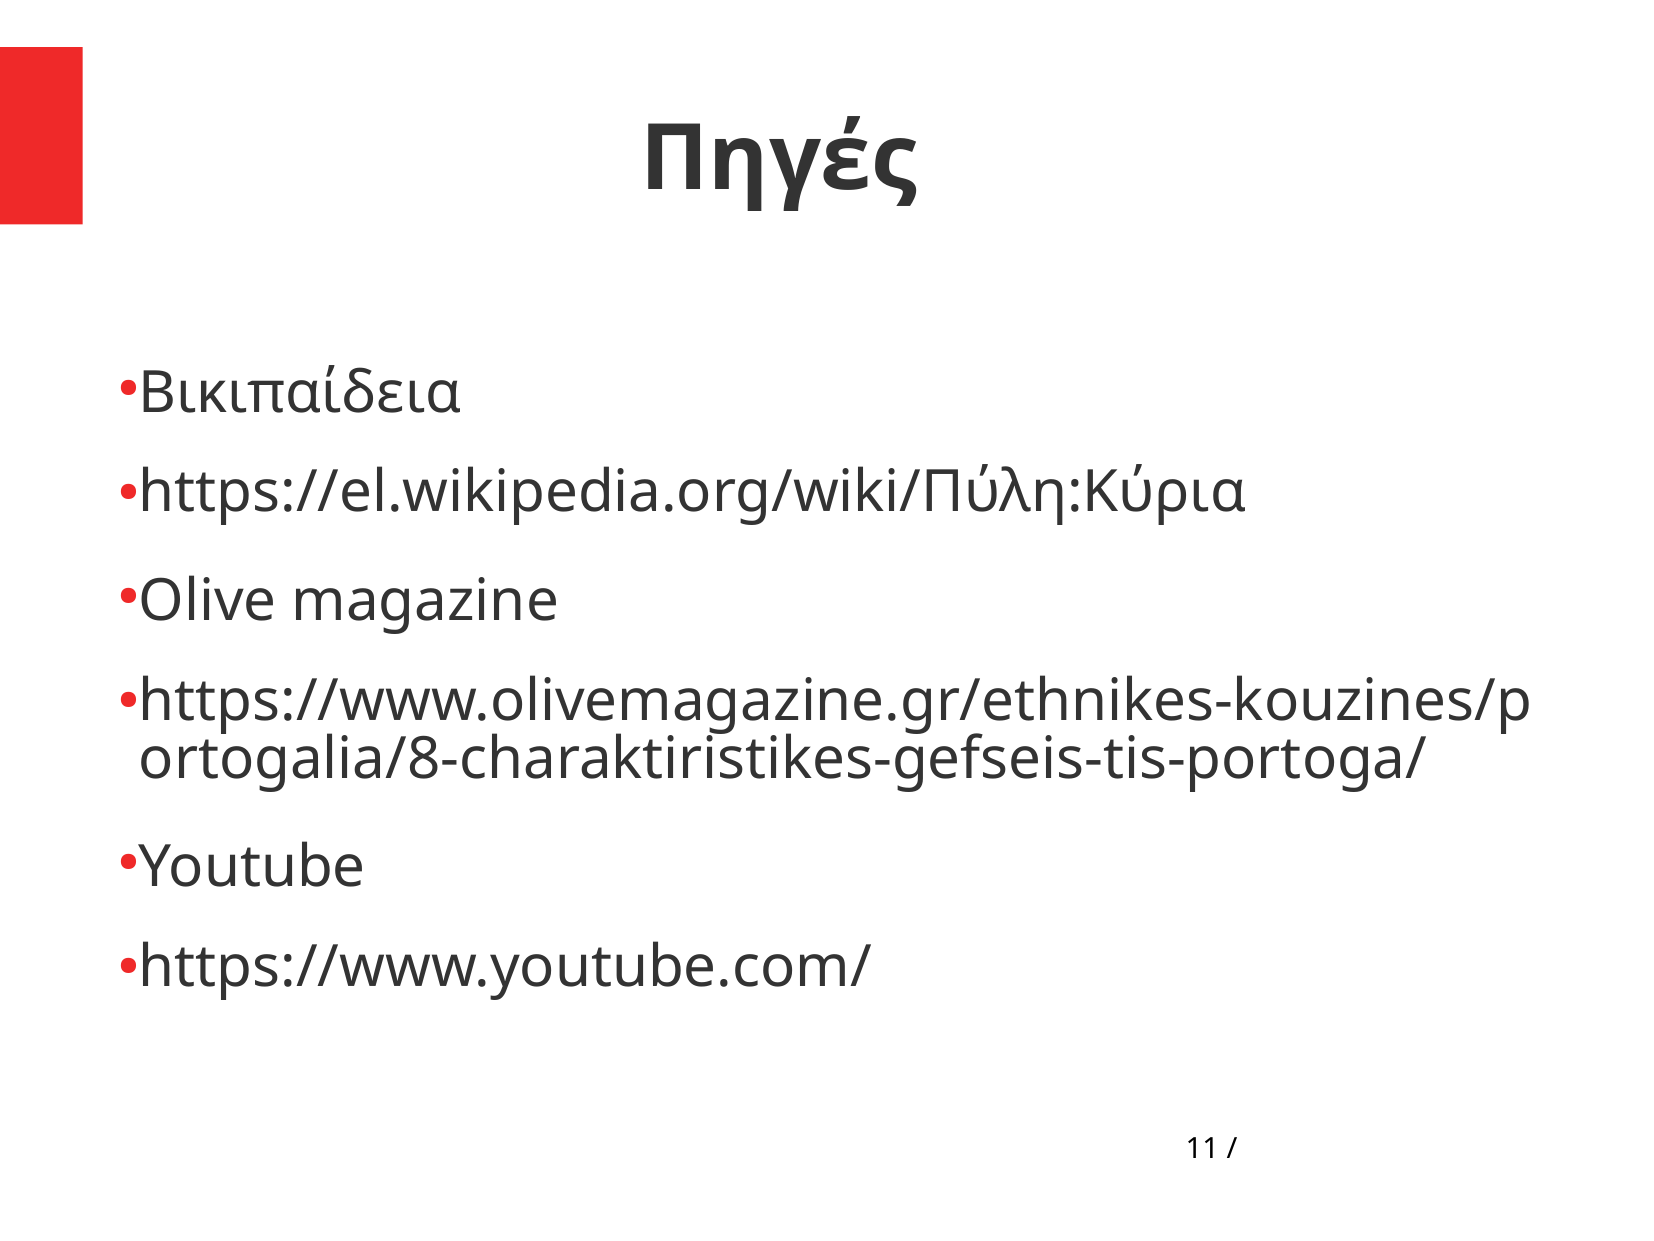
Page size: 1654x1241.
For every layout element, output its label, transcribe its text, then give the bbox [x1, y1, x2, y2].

title Πηγές [118, 49, 1571, 257]
list Βικιπαίδεια https://el.wikipedia.org/wiki/Πύλη:Κύρια Olive magazine https://www.olivemagazine.gr/ethnikes-kouzines/portogalia/8-charaktiristikes-gefseis-tis-portoga/ Youtube https://www.youtube.com/ [118, 354, 1536, 1074]
text_box / [1185, 1129, 1571, 1216]
